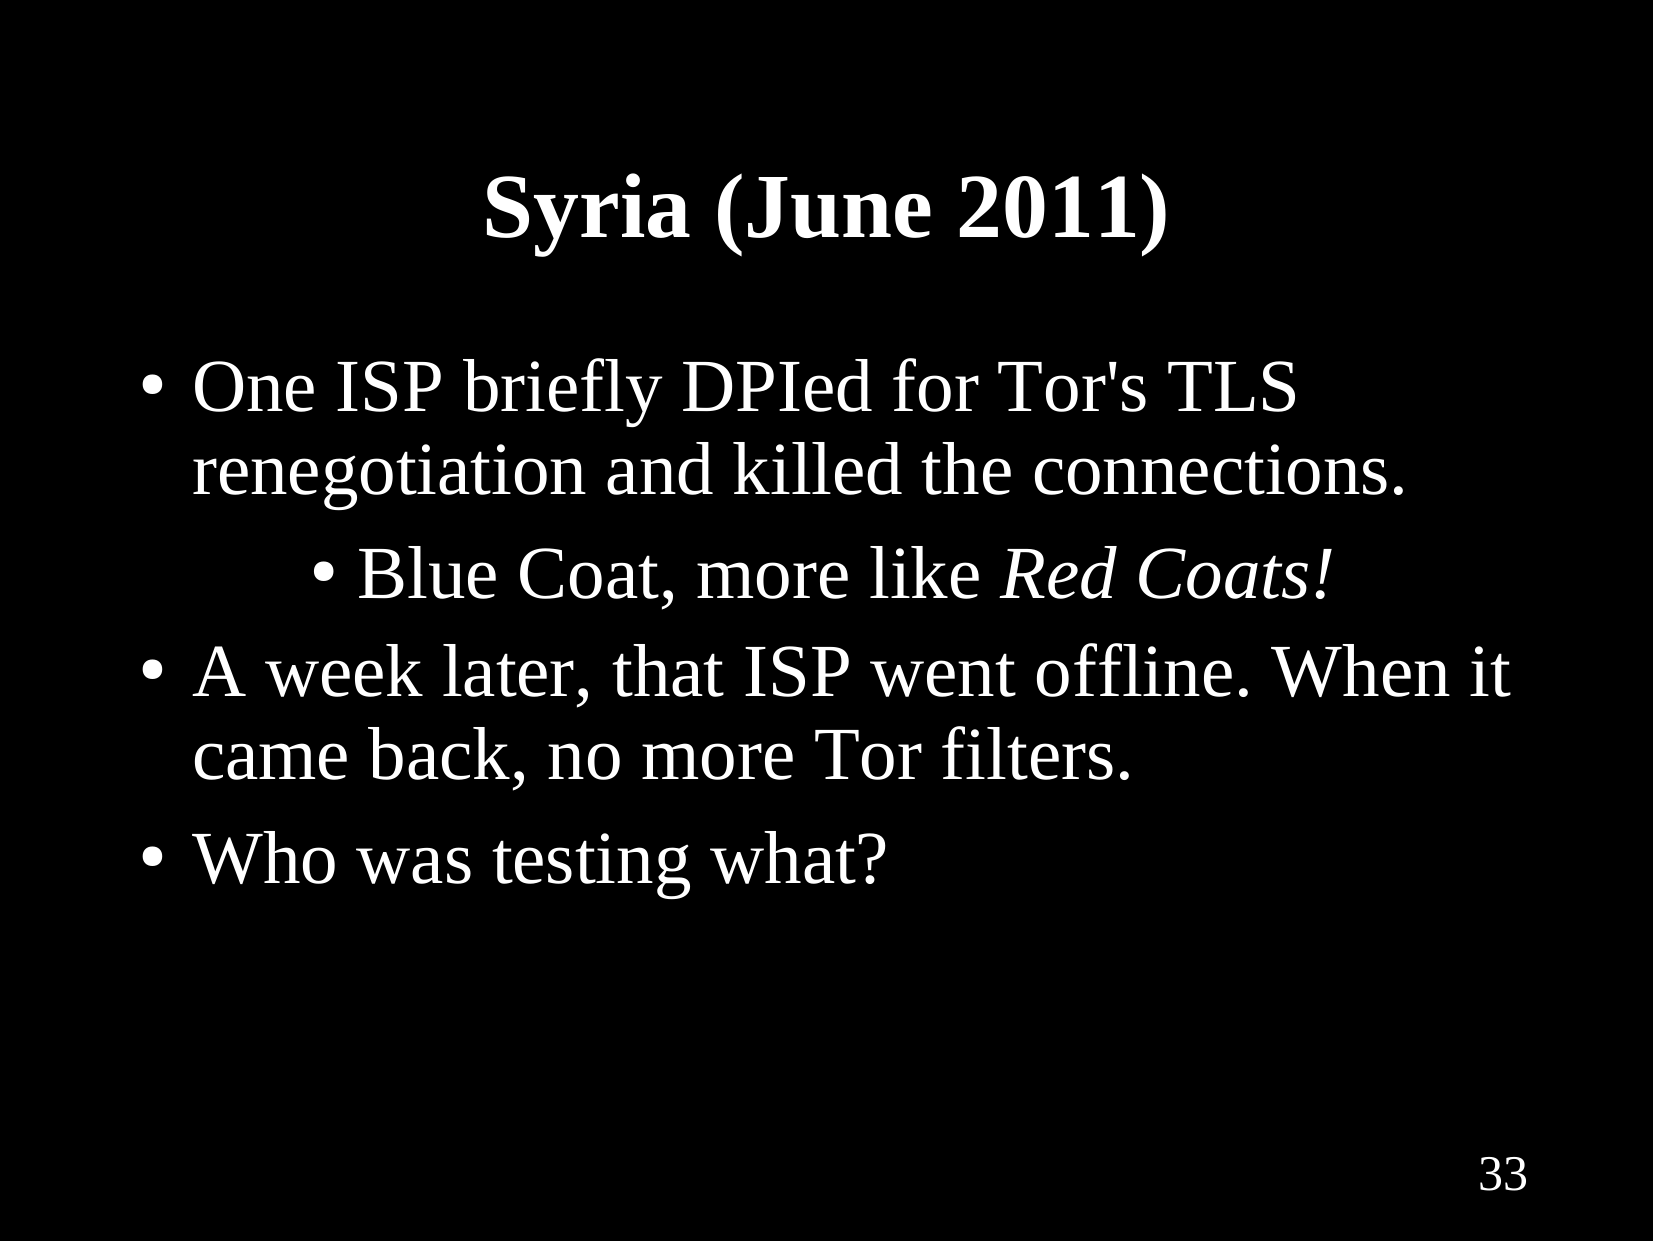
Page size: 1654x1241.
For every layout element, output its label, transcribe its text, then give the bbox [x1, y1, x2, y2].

title Syria (June 2011) [121, 102, 1534, 311]
list One ISP briefly DPIed for Tor's TLS renegotiation and killed the connections. Blue Coat, more like Red Coats! A week later, that ISP went offline. When it came back, no more Tor filters. Who was testing what? [121, 344, 1534, 1127]
